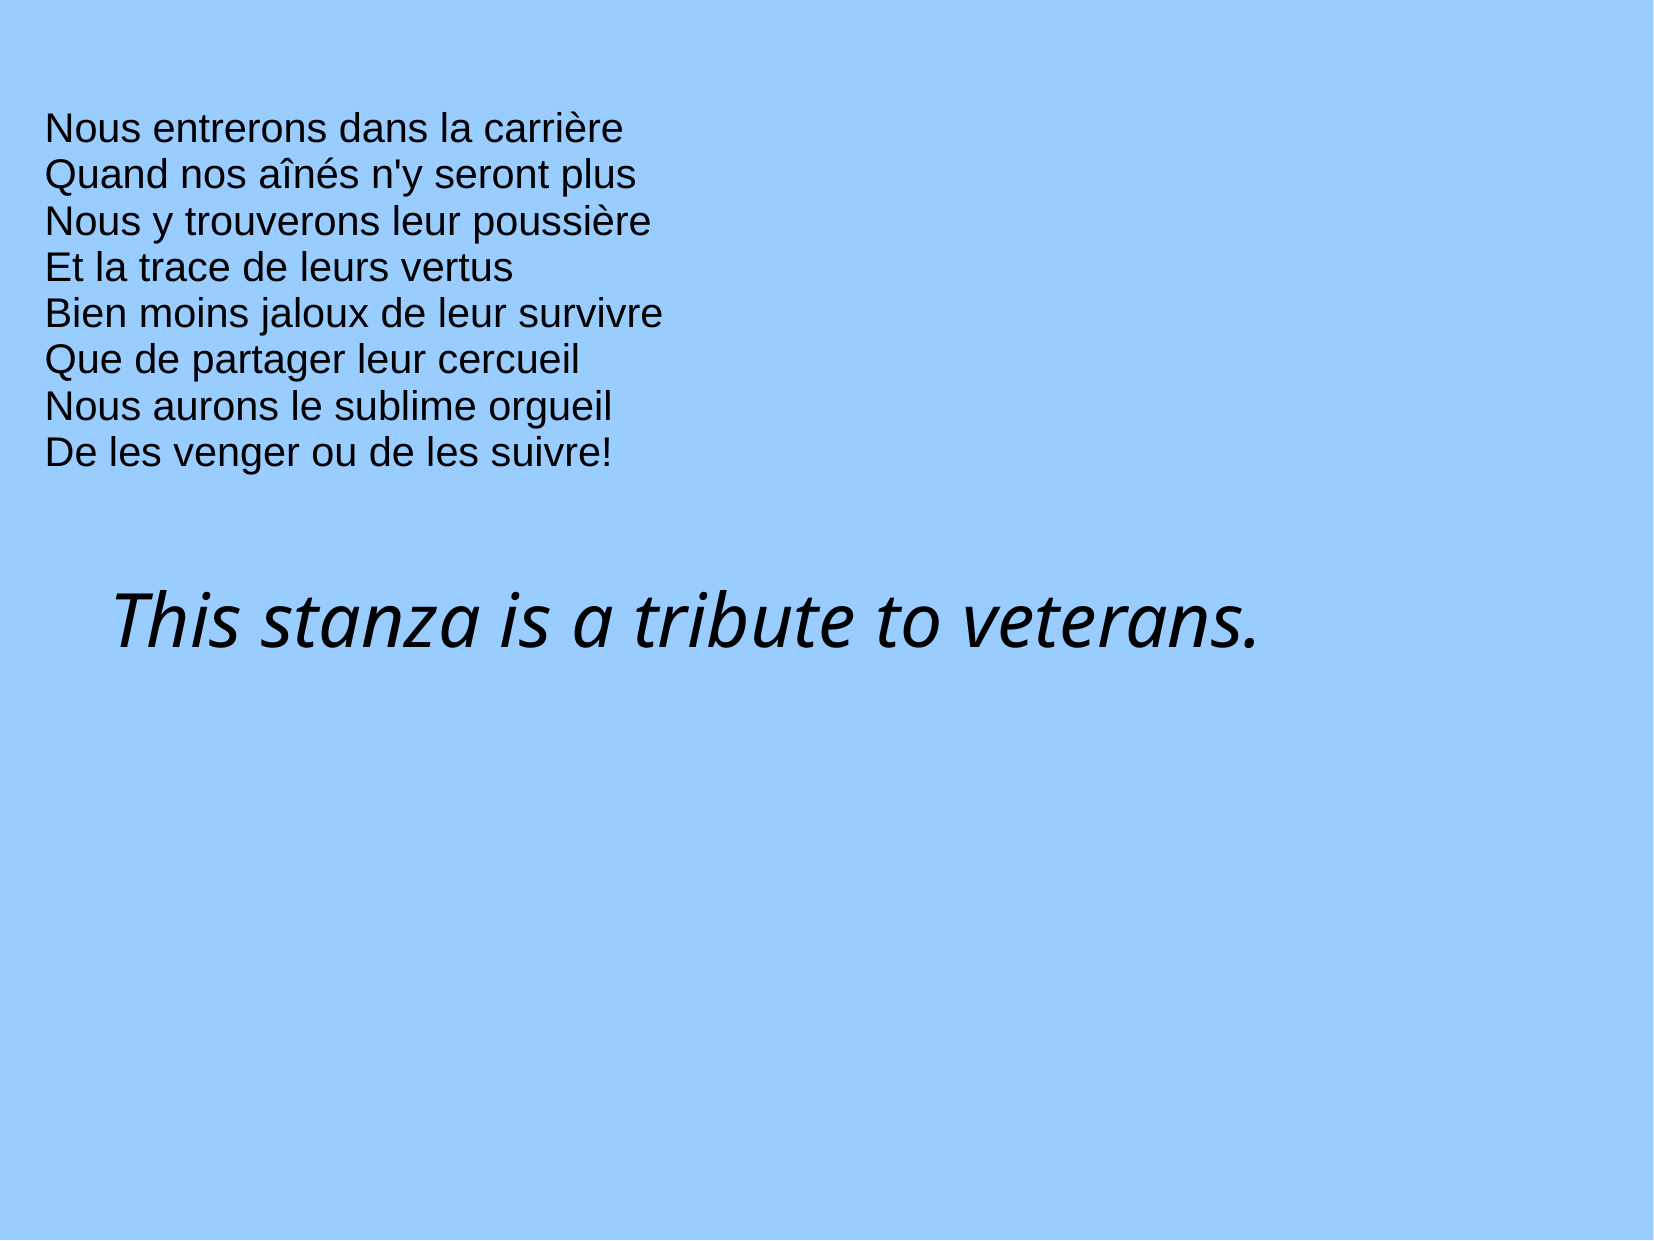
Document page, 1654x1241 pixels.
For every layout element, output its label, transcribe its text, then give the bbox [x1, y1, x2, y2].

text_box This stanza is a tribute to veterans. [94, 559, 1385, 679]
text_box Nous entrerons dans la carrière Quand nos aînés n'y seront plus Nous y trouverons leur poussière Et la trace de leurs vertus Bien moins jaloux de leur survivre Que de partager leur cercueil Nous aurons le sublime orgueil De les venger ou de les suivre! [29, 97, 687, 552]
